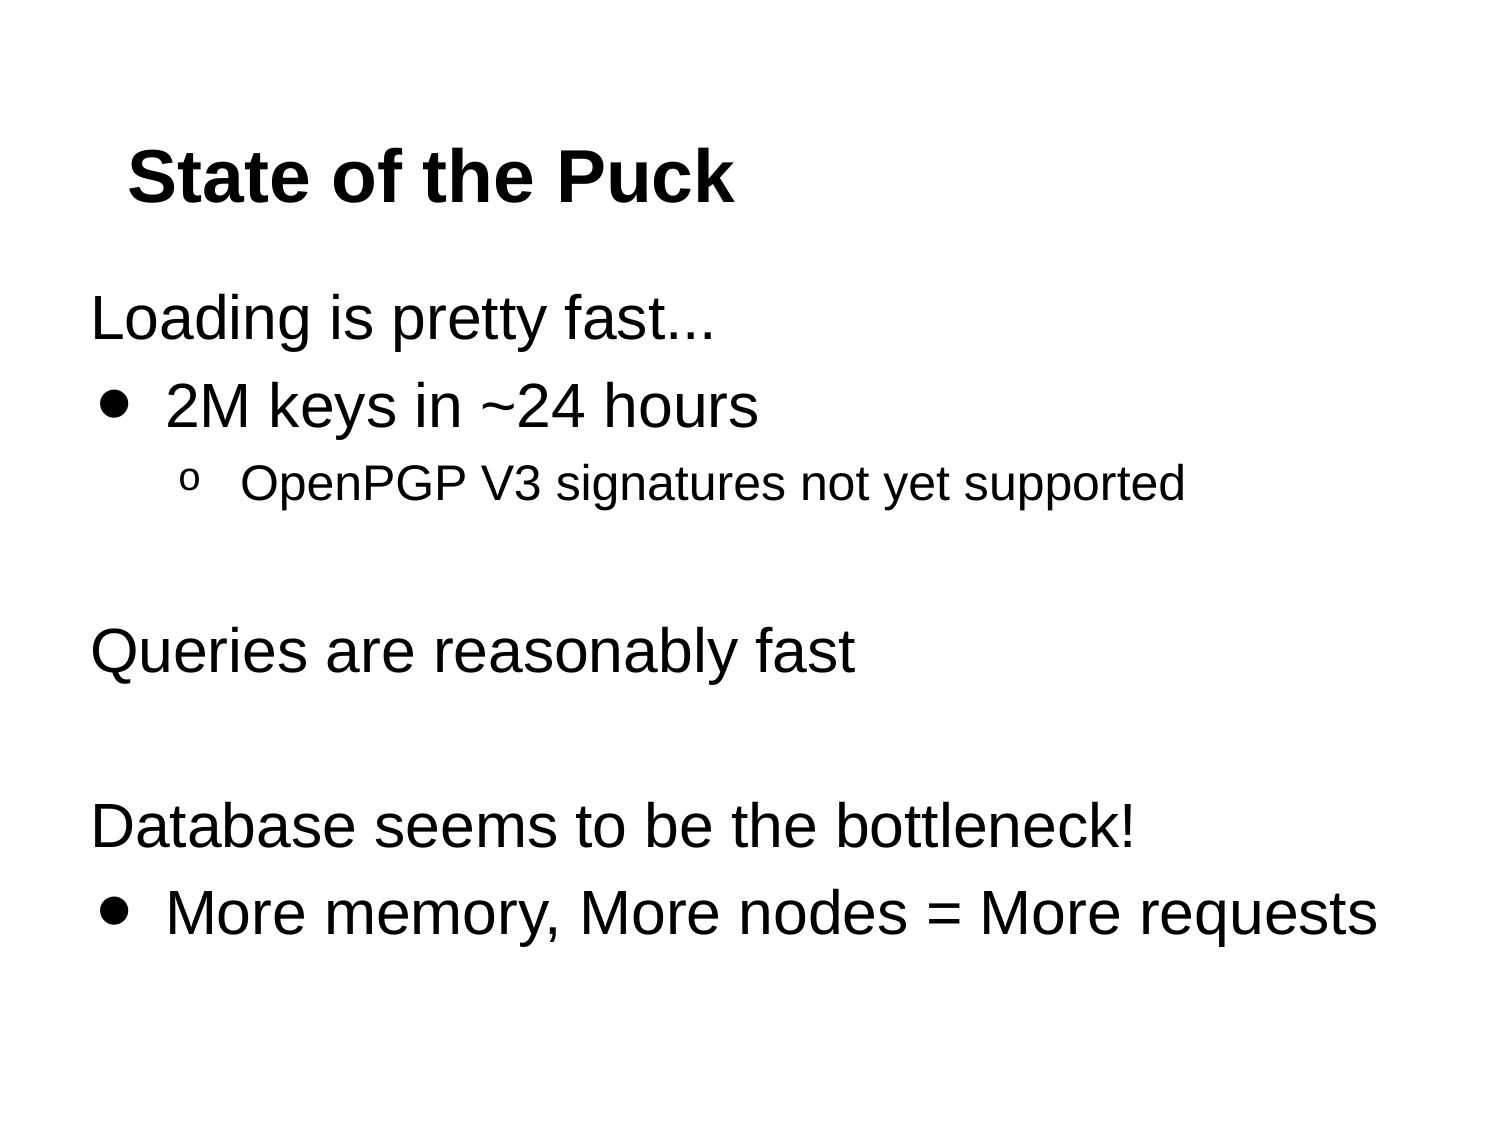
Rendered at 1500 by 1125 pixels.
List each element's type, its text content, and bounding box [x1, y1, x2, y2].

title State of the Puck [75, 45, 1425, 233]
list Loading is pretty fast... 2M keys in ~24 hours OpenPGP V3 signatures not yet supported Queries are reasonably fast Database seems to be the bottleneck! More memory, More nodes = More requests [75, 262, 1425, 1078]
